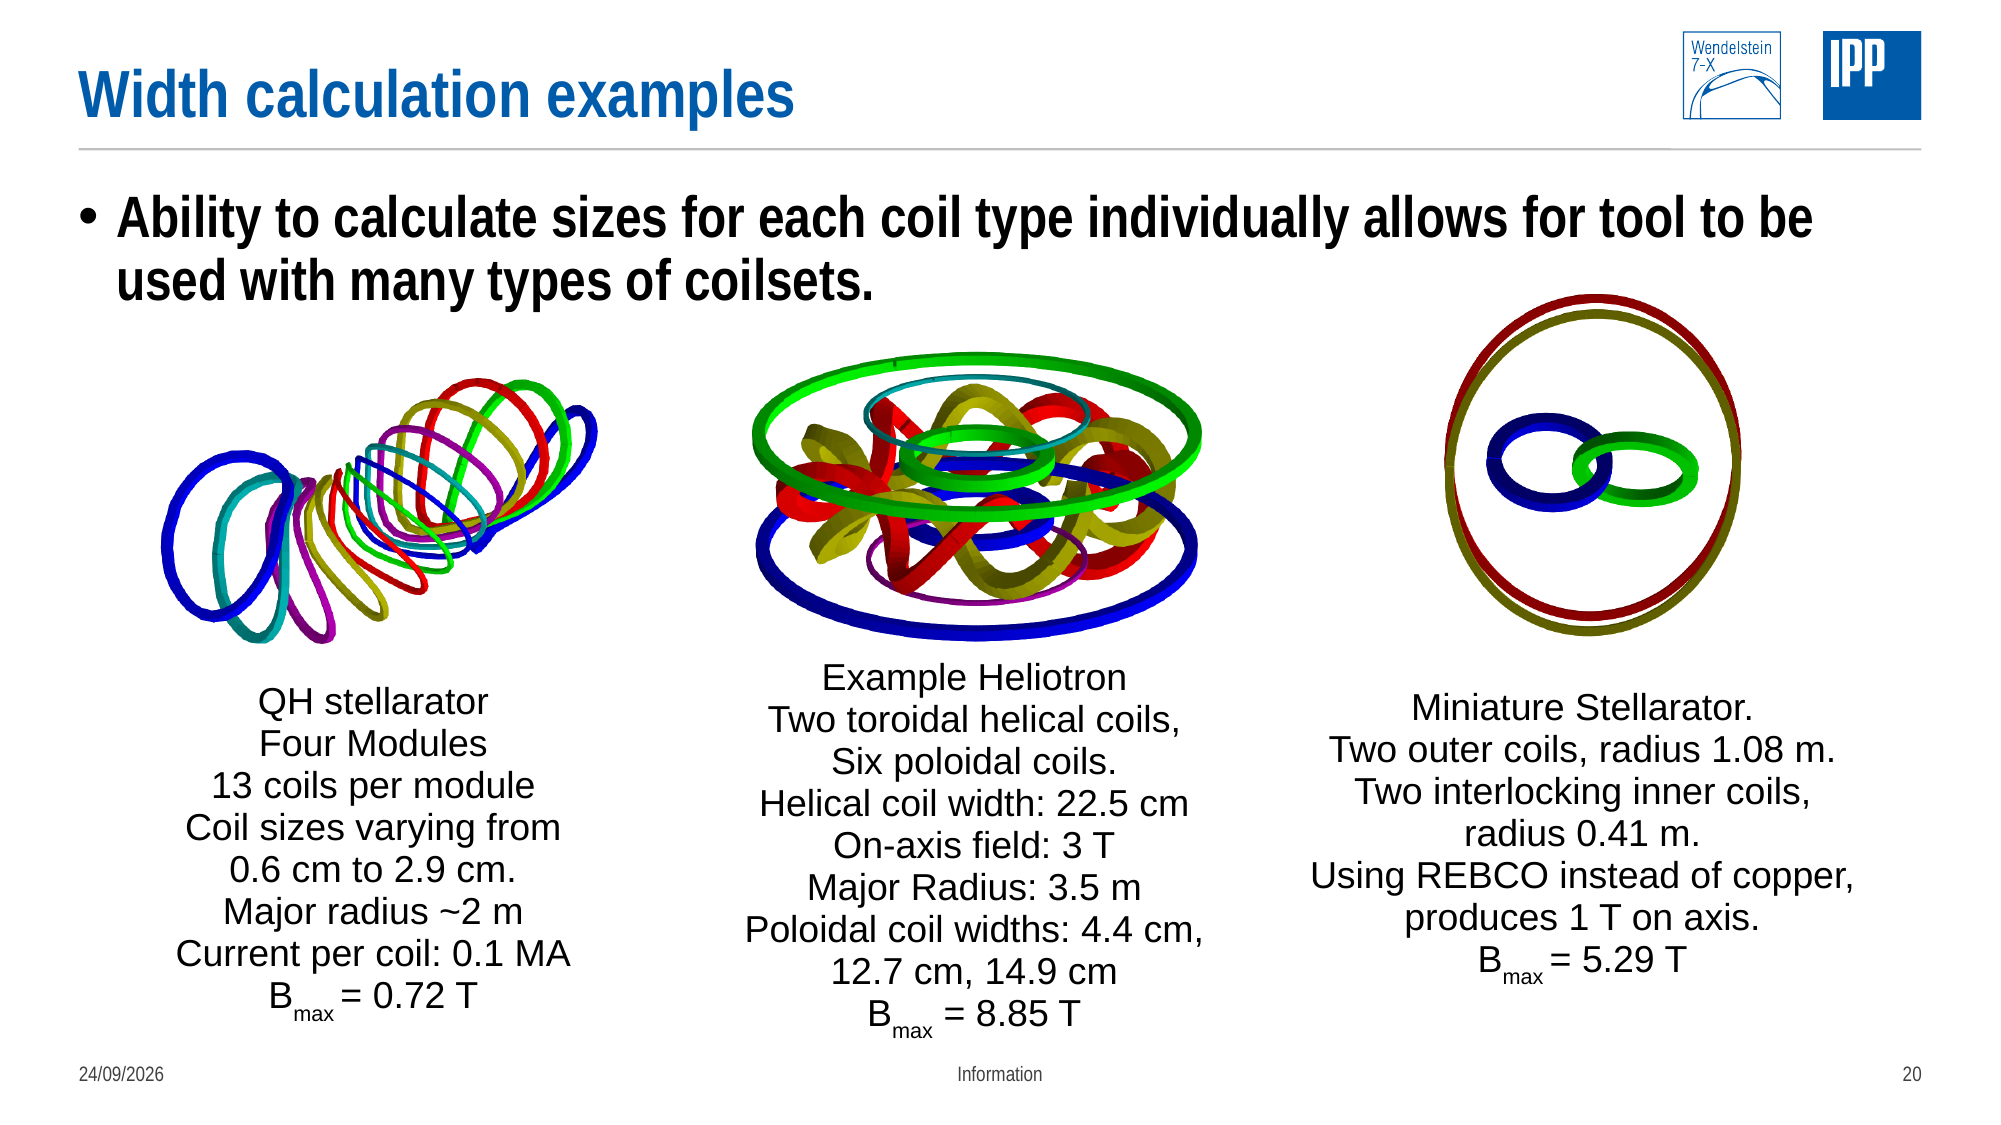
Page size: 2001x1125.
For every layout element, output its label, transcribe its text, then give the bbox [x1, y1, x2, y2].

picture [122, 348, 639, 679]
text_box QH stellarator Four Modules 13 coils per module Coil sizes varying from 0.6 cm to 2.9 cm. Major radius ~2 m Current per coil: 0.1 MA Bmax = 0.72 T [160, 673, 586, 1075]
text_box Example Heliotron Two toroidal helical coils, Six poloidal coils. Helical coil width: 22.5 cm On-axis field: 3 T Major Radius: 3.5 m Poloidal coil widths: 4.4 cm, 12.7 cm, 14.9 cm Bmax = 8.85 T [696, 649, 1252, 1093]
picture [720, 321, 1241, 649]
list Ability to calculate sizes for each coil type individually allows for tool to be used with many types of coilsets. [78, 179, 1922, 1018]
text_box Miniature Stellarator. Two outer coils, radius 1.08 m. Two interlocking inner coils, radius 0.41 m. Using REBCO instead of copper, produces 1 T on axis. Bmax = 5.29 T [1275, 678, 1890, 1072]
slide_number <number> [1744, 1042, 1922, 1103]
title Width calculation examples [78, 30, 1638, 139]
slide_number 18/03/2022 [78, 1042, 262, 1103]
footer Information [297, 1042, 1703, 1103]
picture [1380, 270, 1827, 673]
